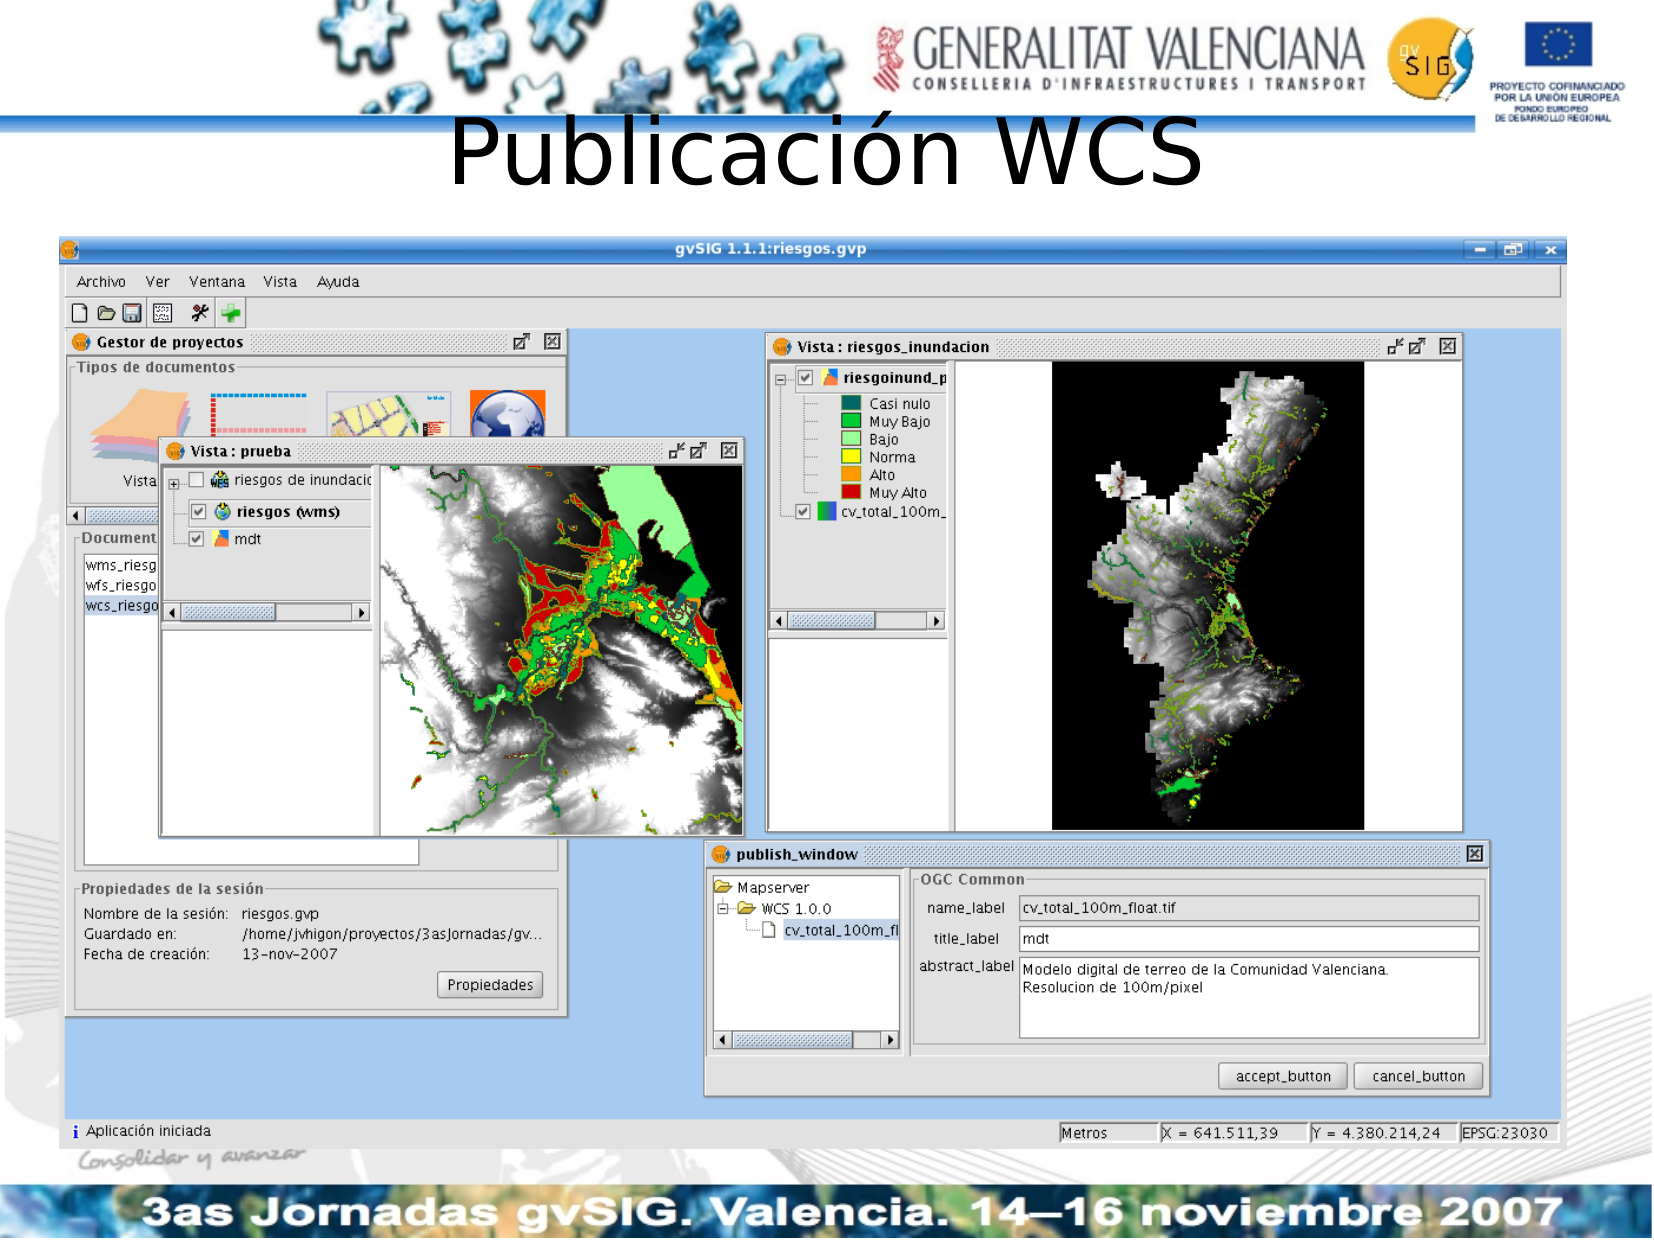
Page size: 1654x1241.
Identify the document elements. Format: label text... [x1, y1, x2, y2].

picture [0, 0, 1652, 1238]
title Publicación WCS [82, 49, 1571, 257]
